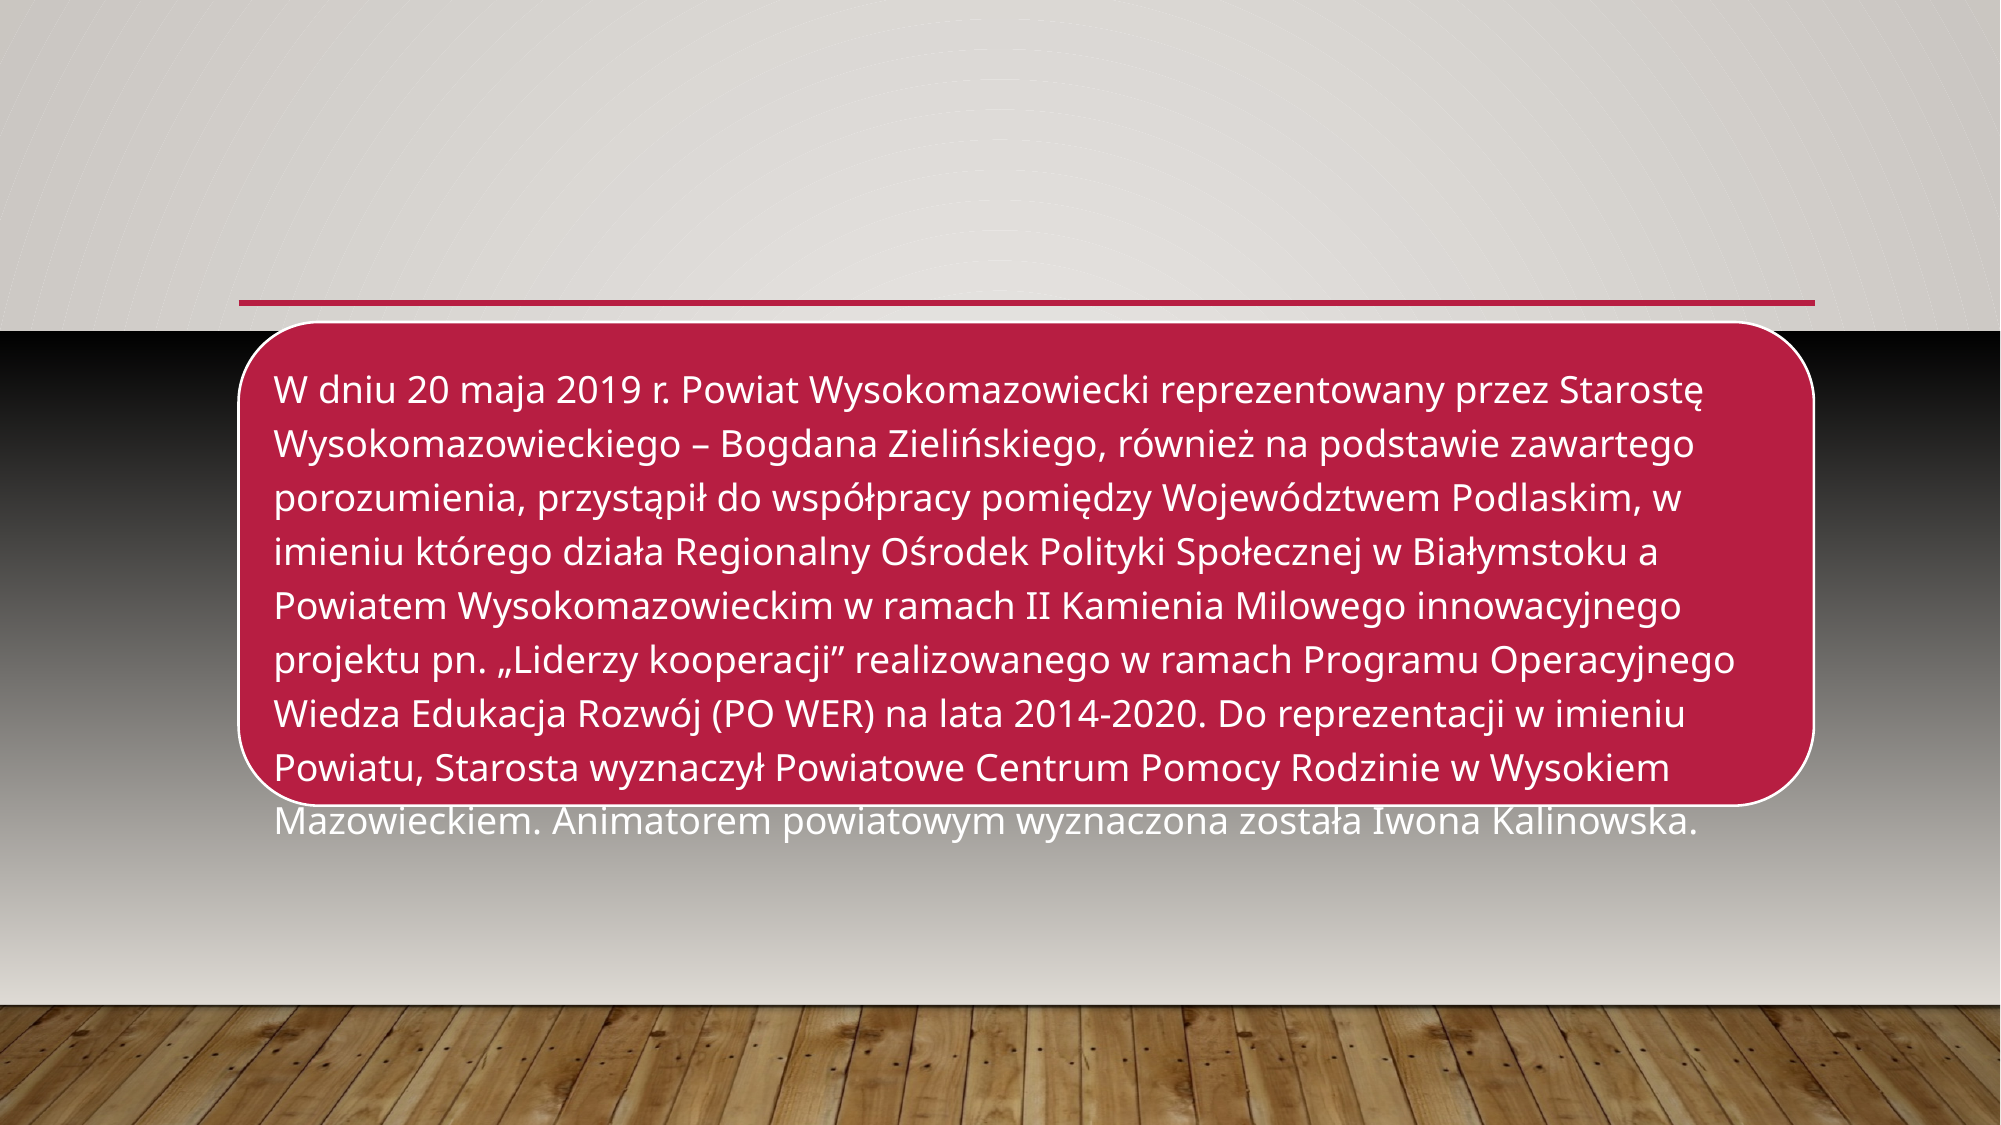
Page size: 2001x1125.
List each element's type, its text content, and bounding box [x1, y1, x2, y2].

text_box W dniu 20 maja 2019 r. Powiat Wysokomazowiecki reprezentowany przez Starostę Wysokomazowieckiego – Bogdana Zielińskiego, również na podstawie zawartego porozumienia, przystąpił do współpracy pomiędzy Województwem Podlaskim, w imieniu którego działa Regionalny Ośrodek Polityki Społecznej w Białymstoku a Powiatem Wysokomazowieckim w ramach II Kamienia Milowego innowacyjnego projektu pn. „Liderzy kooperacji” realizowanego w ramach Programu Operacyjnego Wiedza Edukacja Rozwój (PO WER) na lata 2014-2020. Do reprezentacji w imieniu Powiatu, Starosta wyznaczył Powiatowe Centrum Pomocy Rodzinie w Wysokiem Mazowieckiem. Animatorem powiatowym wyznaczona została Iwona Kalinowska. [238, 321, 1814, 806]
